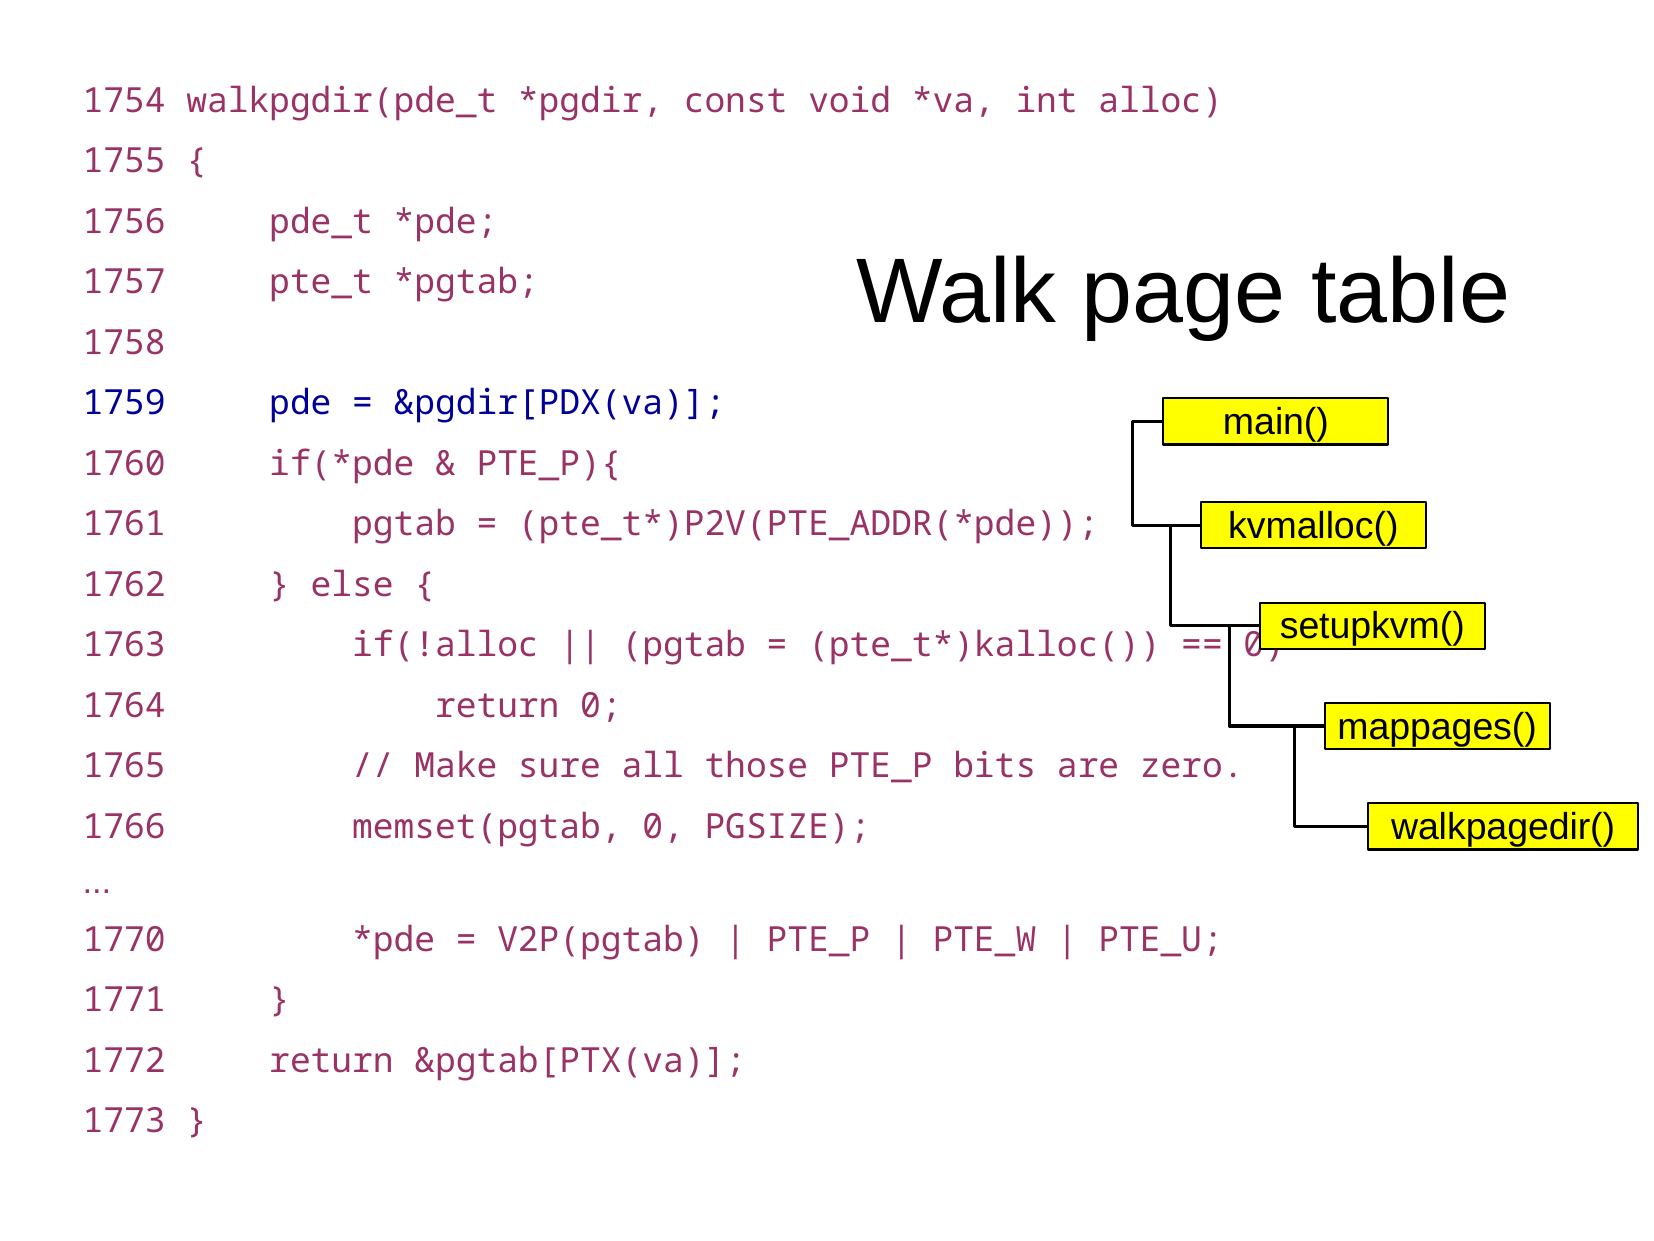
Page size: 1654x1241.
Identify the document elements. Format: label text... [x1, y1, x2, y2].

text_box mappages() [1324, 702, 1550, 750]
text_box setupkvm() [1259, 602, 1485, 649]
text_box kvmalloc() [1200, 502, 1426, 549]
text_box walkpagedir() [1367, 803, 1639, 850]
text_box main() [1163, 398, 1389, 445]
list 1754 walkpgdir(pde_t *pgdir, const void *va, int alloc) 1755 { 1756 pde_t *pde; 1757 pte_t *pgtab; 1758 1759 pde = &pgdir[PDX(va)]; 1760 if(*pde & PTE_P){ 1761 pgtab = (pte_t*)P2V(PTE_ADDR(*pde)); 1762 } else { 1763 if(!alloc || (pgtab = (pte_t*)kalloc()) == 0) 1764 return 0; 1765 // Make sure all those PTE_P bits are zero. 1766 memset(pgtab, 0, PGSIZE); ... 1770 *pde = V2P(pgtab) | PTE_P | PTE_W | PTE_U; 1771 } 1772 return &pgtab[PTX(va)]; 1773 } [82, 75, 1571, 1163]
title Walk page table [791, 187, 1576, 395]
